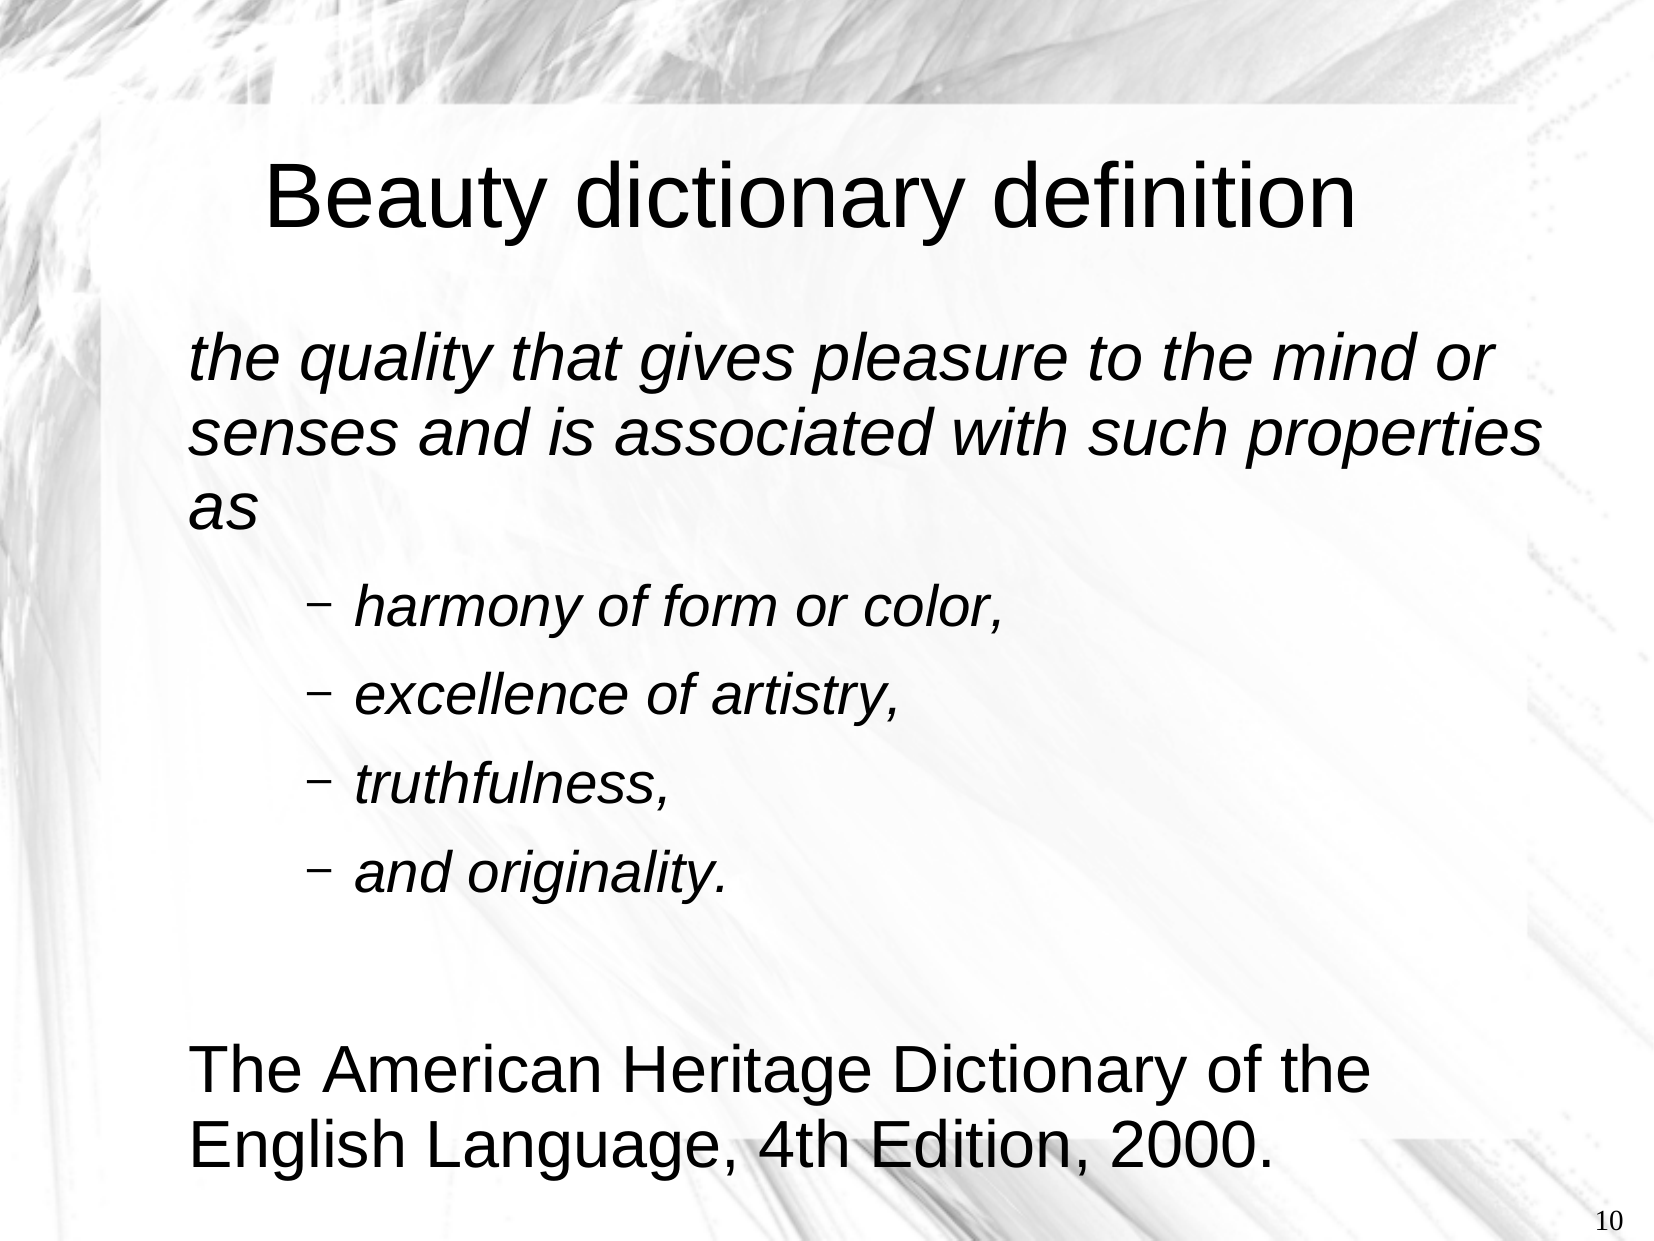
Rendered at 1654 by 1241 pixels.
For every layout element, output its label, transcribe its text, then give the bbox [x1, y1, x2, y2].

picture [0, 0, 1654, 1241]
title Beauty dictionary definition [118, 112, 1506, 281]
list the quality that gives pleasure to the mind or senses and is associated with such properties as harmony of form or color, excellence of artistry, truthfulness, and originality. The American Heritage Dictionary of the English Language, 4th Edition, 2000. [118, 319, 1571, 1181]
